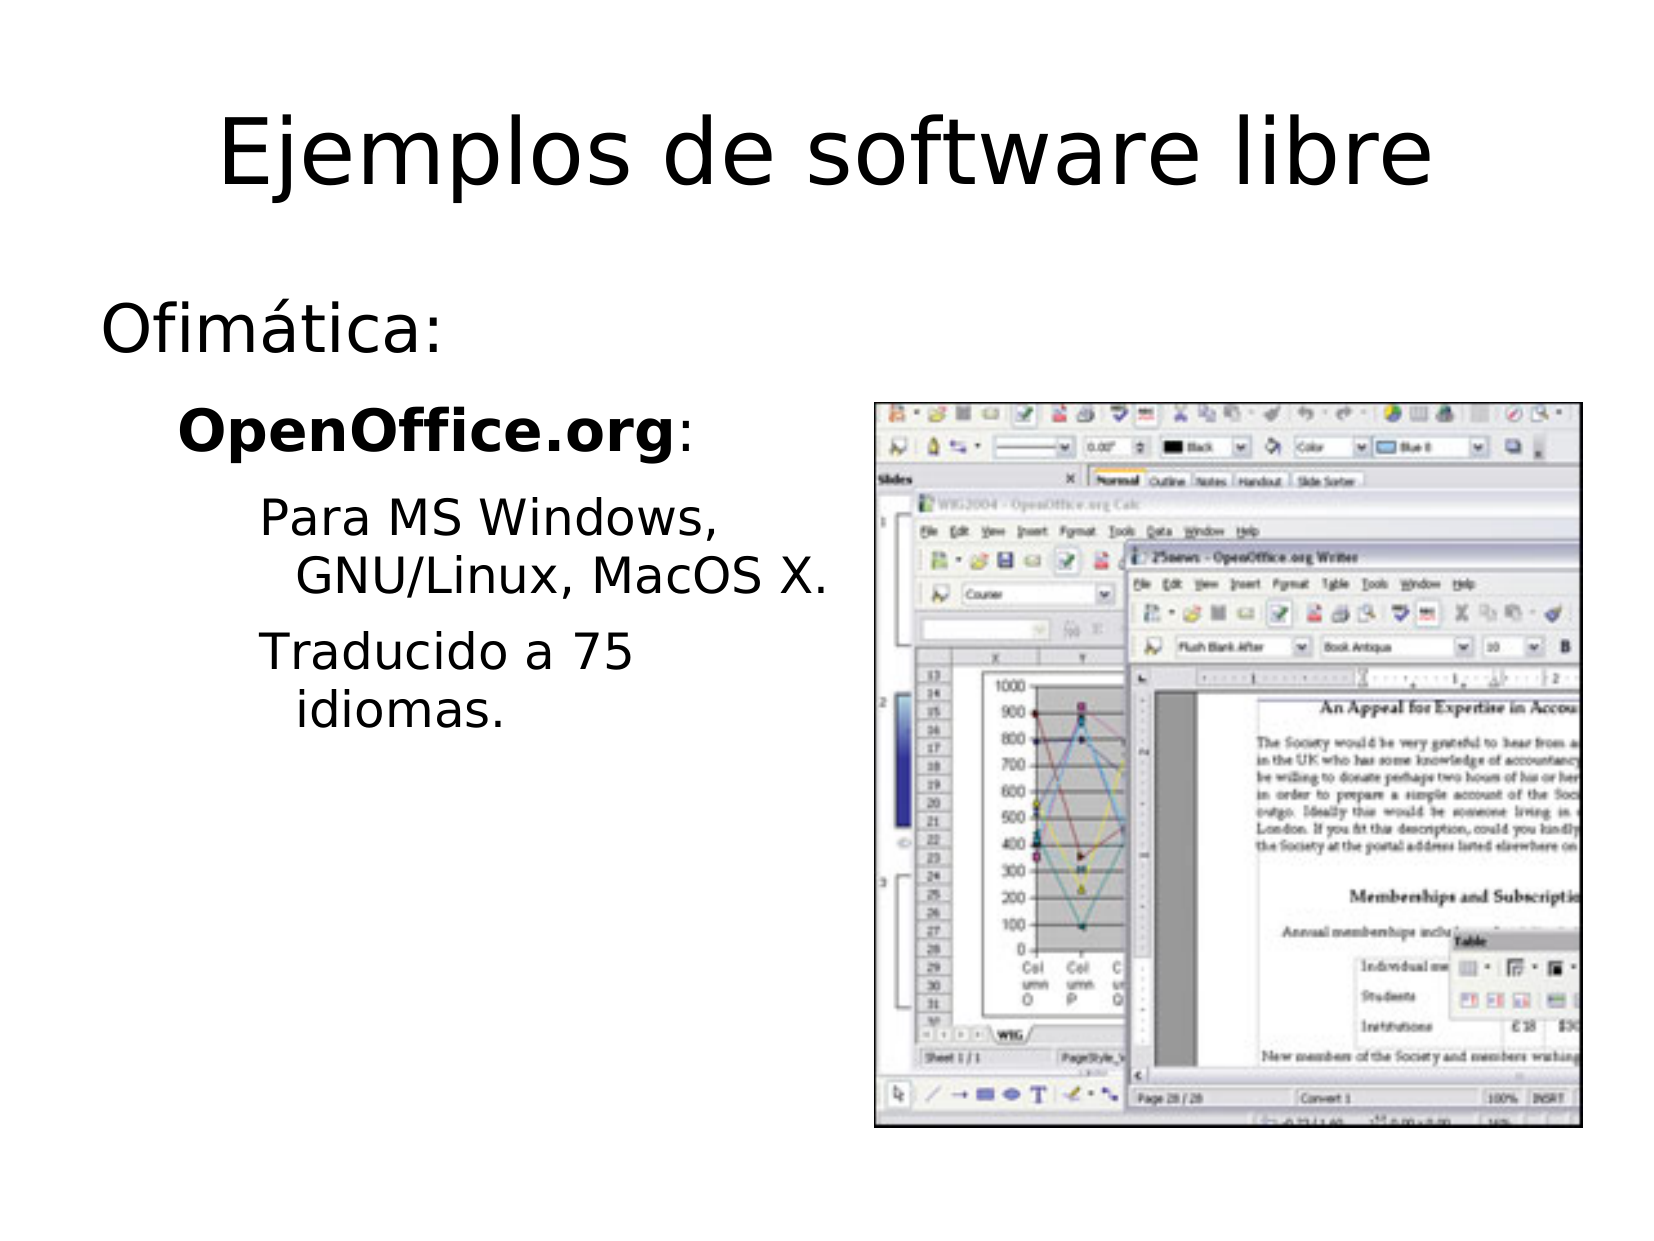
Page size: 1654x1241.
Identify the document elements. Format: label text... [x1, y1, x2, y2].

picture [874, 402, 1583, 1128]
list Ofimática: OpenOffice.org: Para MS Windows, GNU/Linux, MacOS X. Traducido a 75 idiomas. [82, 290, 857, 1094]
title Ejemplos de software libre [82, 56, 1571, 250]
